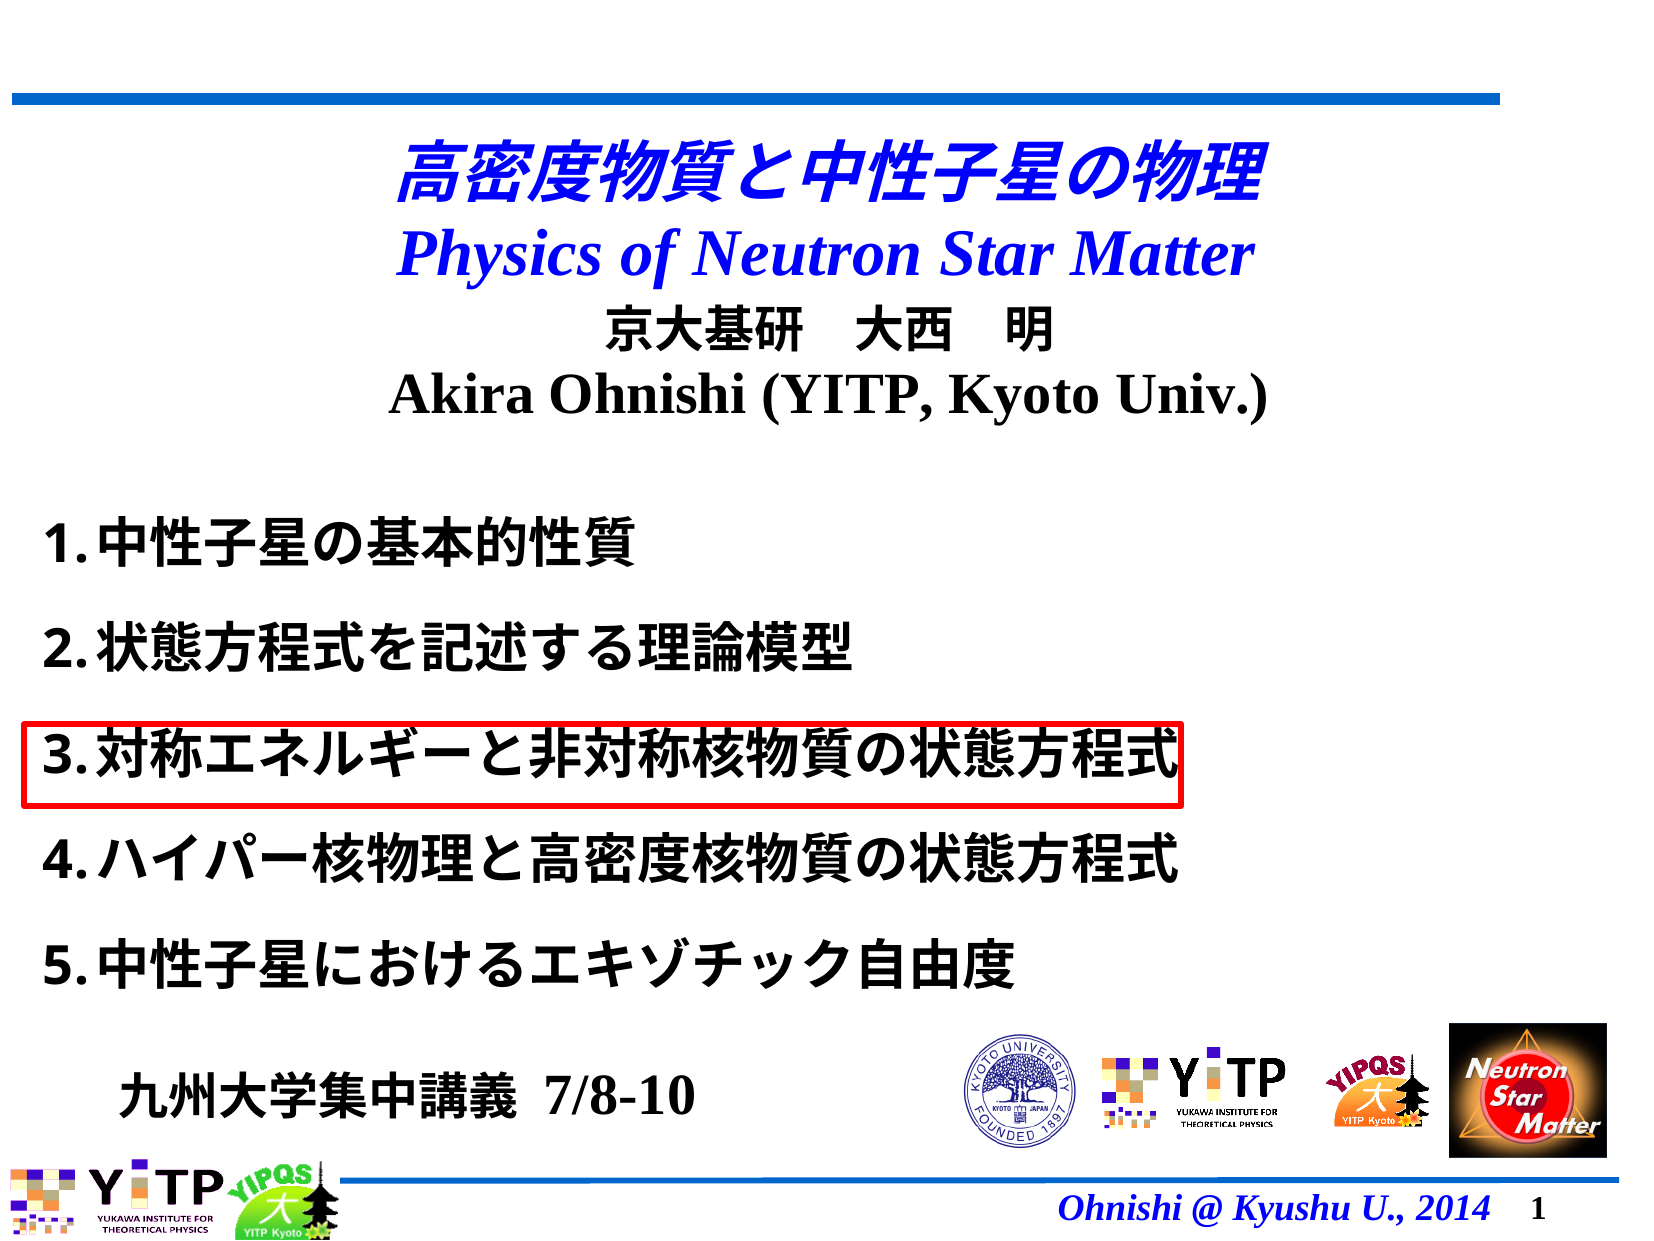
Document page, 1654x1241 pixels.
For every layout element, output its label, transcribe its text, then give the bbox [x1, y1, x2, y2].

list 中性子星の基本的性質 状態方程式を記述する理論模型 対称エネルギーと非対称核物質の状態方程式 ハイパー核物理と高密度核物質の状態方程式 中性子星におけるエキゾチック自由度 [27, 727, 1178, 803]
picture [960, 1031, 1429, 1150]
text_box 九州大学集中講義 7/8-10 [118, 1056, 739, 1123]
text_box 京大基研 大西 明 Akira Ohnishi (YITP, Kyoto Univ.) [388, 289, 1270, 406]
picture [0, 1154, 340, 1241]
picture [1449, 1023, 1607, 1158]
title 高密度物質と中性子星の物理 Physics of Neutron Star Matter [0, 134, 1654, 276]
list 中性子星の基本的性質 状態方程式を記述する理論模型 対称エネルギーと非対称核物質の状態方程式 ハイパー核物理と高密度核物質の状態方程式 中性子星におけるエキゾチック自由度 [24, 499, 1625, 916]
